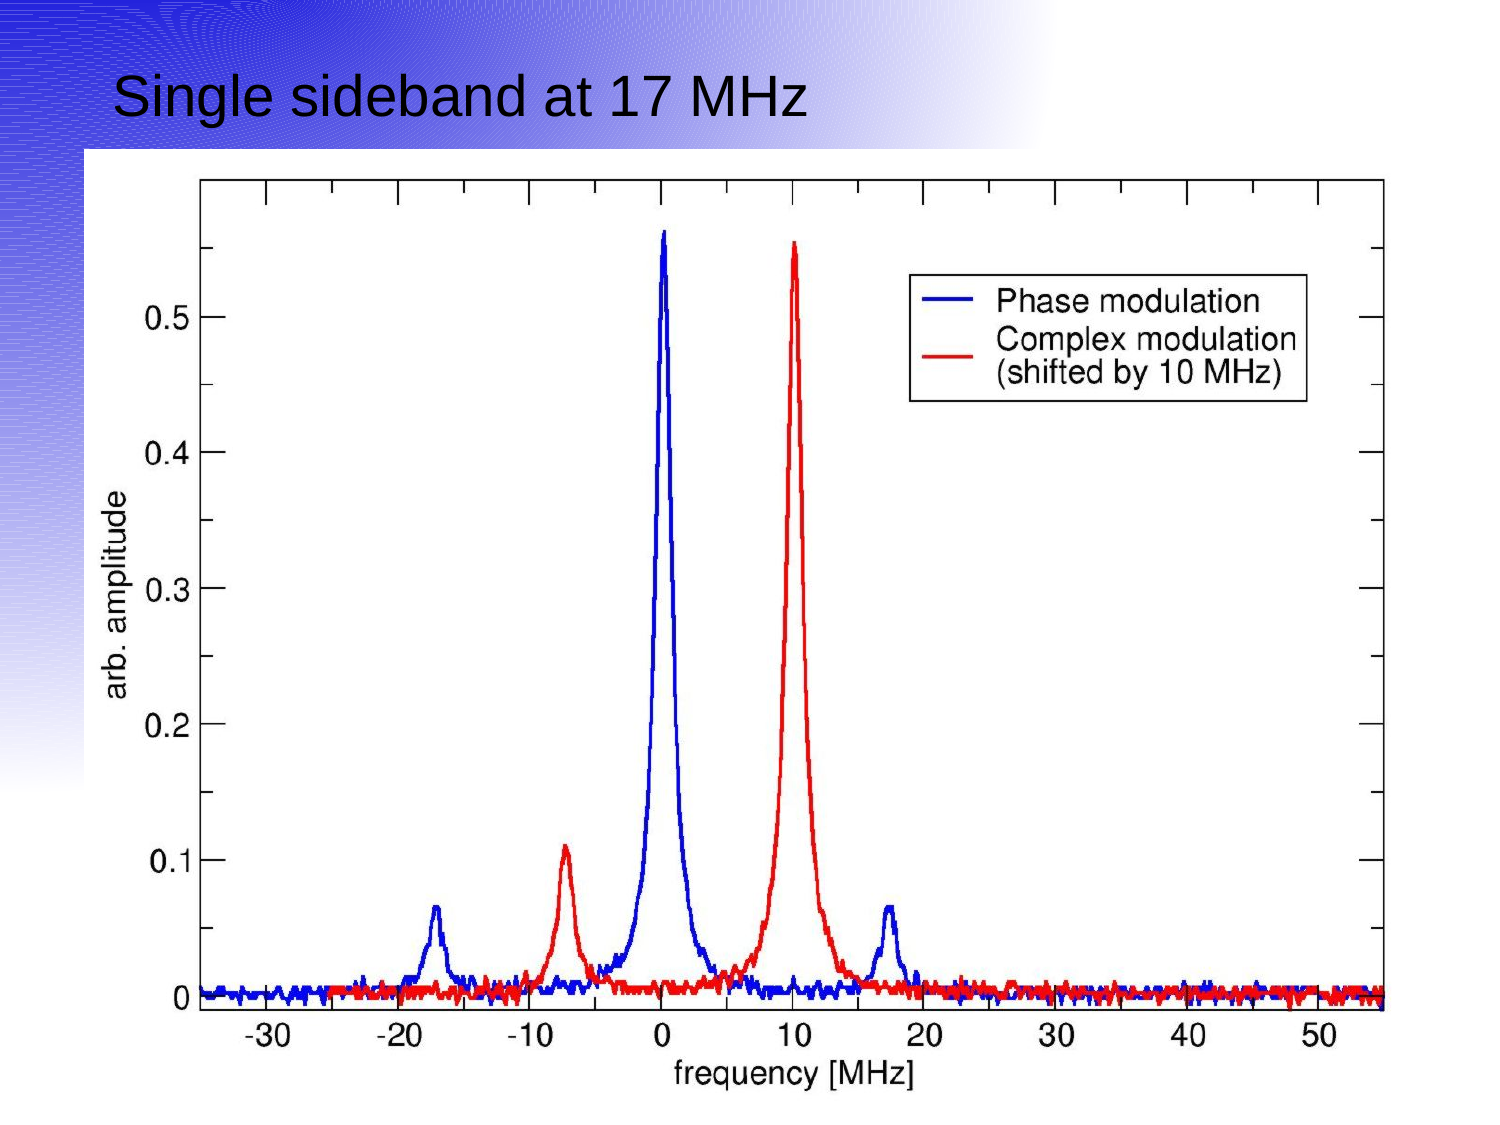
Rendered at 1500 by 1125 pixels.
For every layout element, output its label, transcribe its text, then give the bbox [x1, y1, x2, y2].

title Single sideband at 17 MHz [112, 24, 1388, 149]
picture [84, 149, 1410, 1103]
